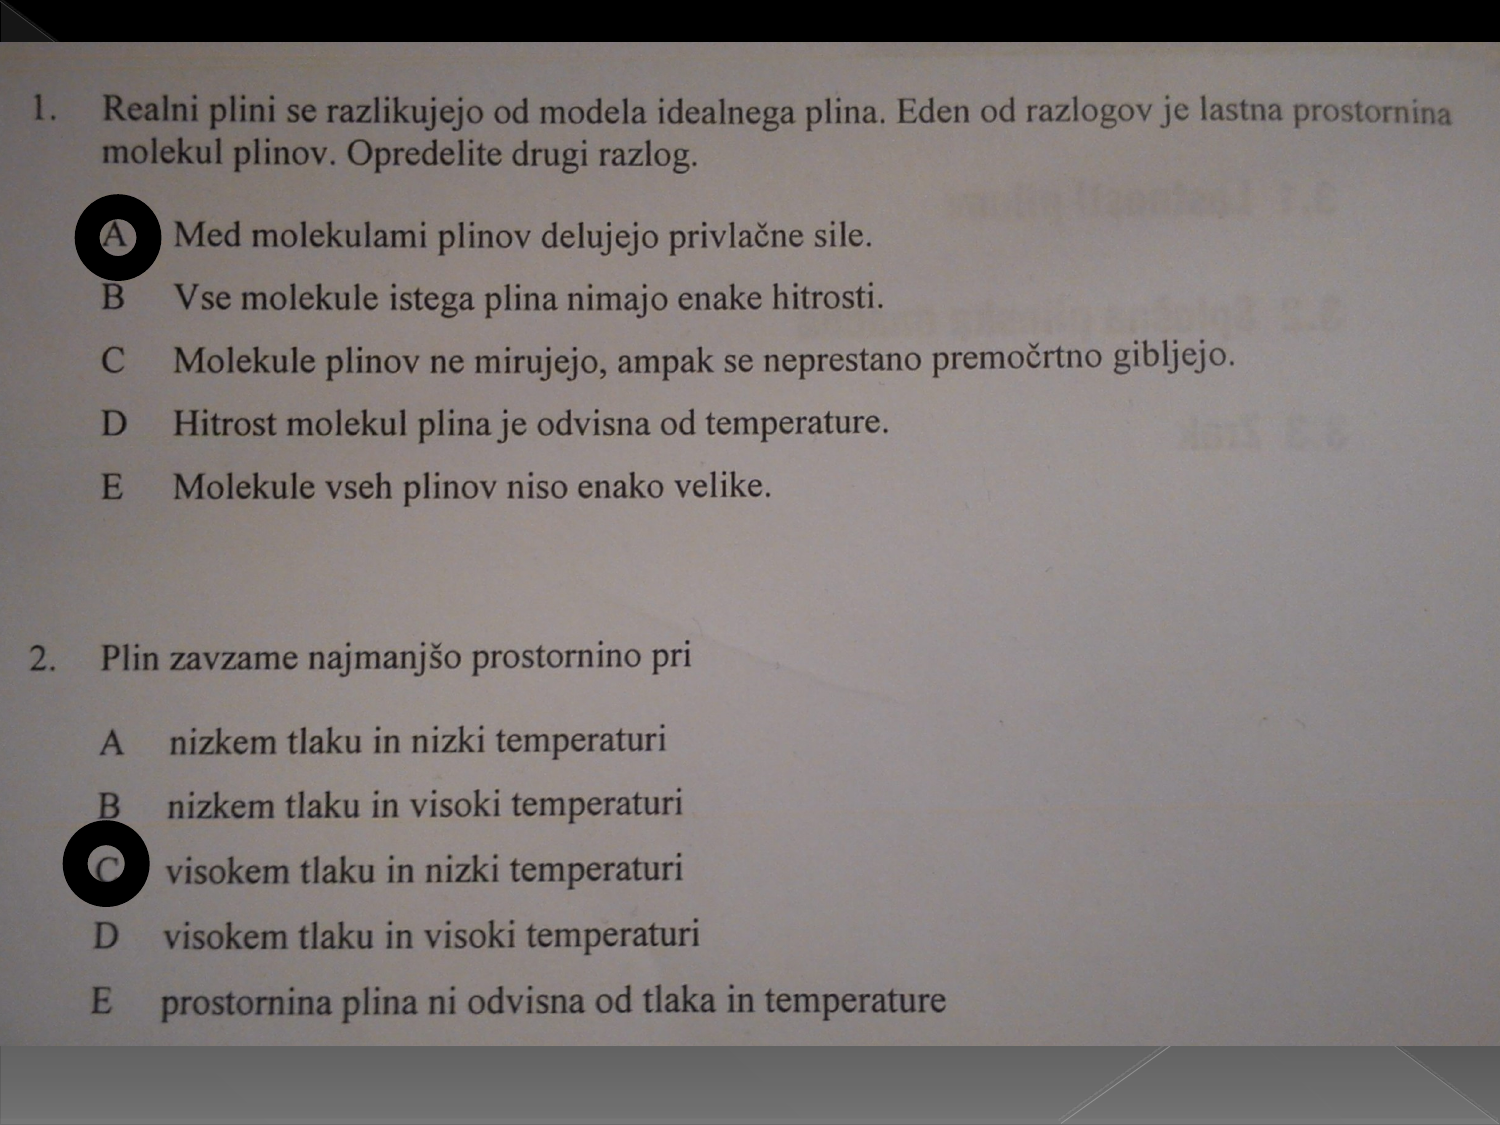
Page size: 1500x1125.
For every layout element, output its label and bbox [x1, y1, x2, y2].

picture [0, 42, 1500, 1046]
text_box [76, 196, 160, 279]
text_box [64, 822, 148, 905]
